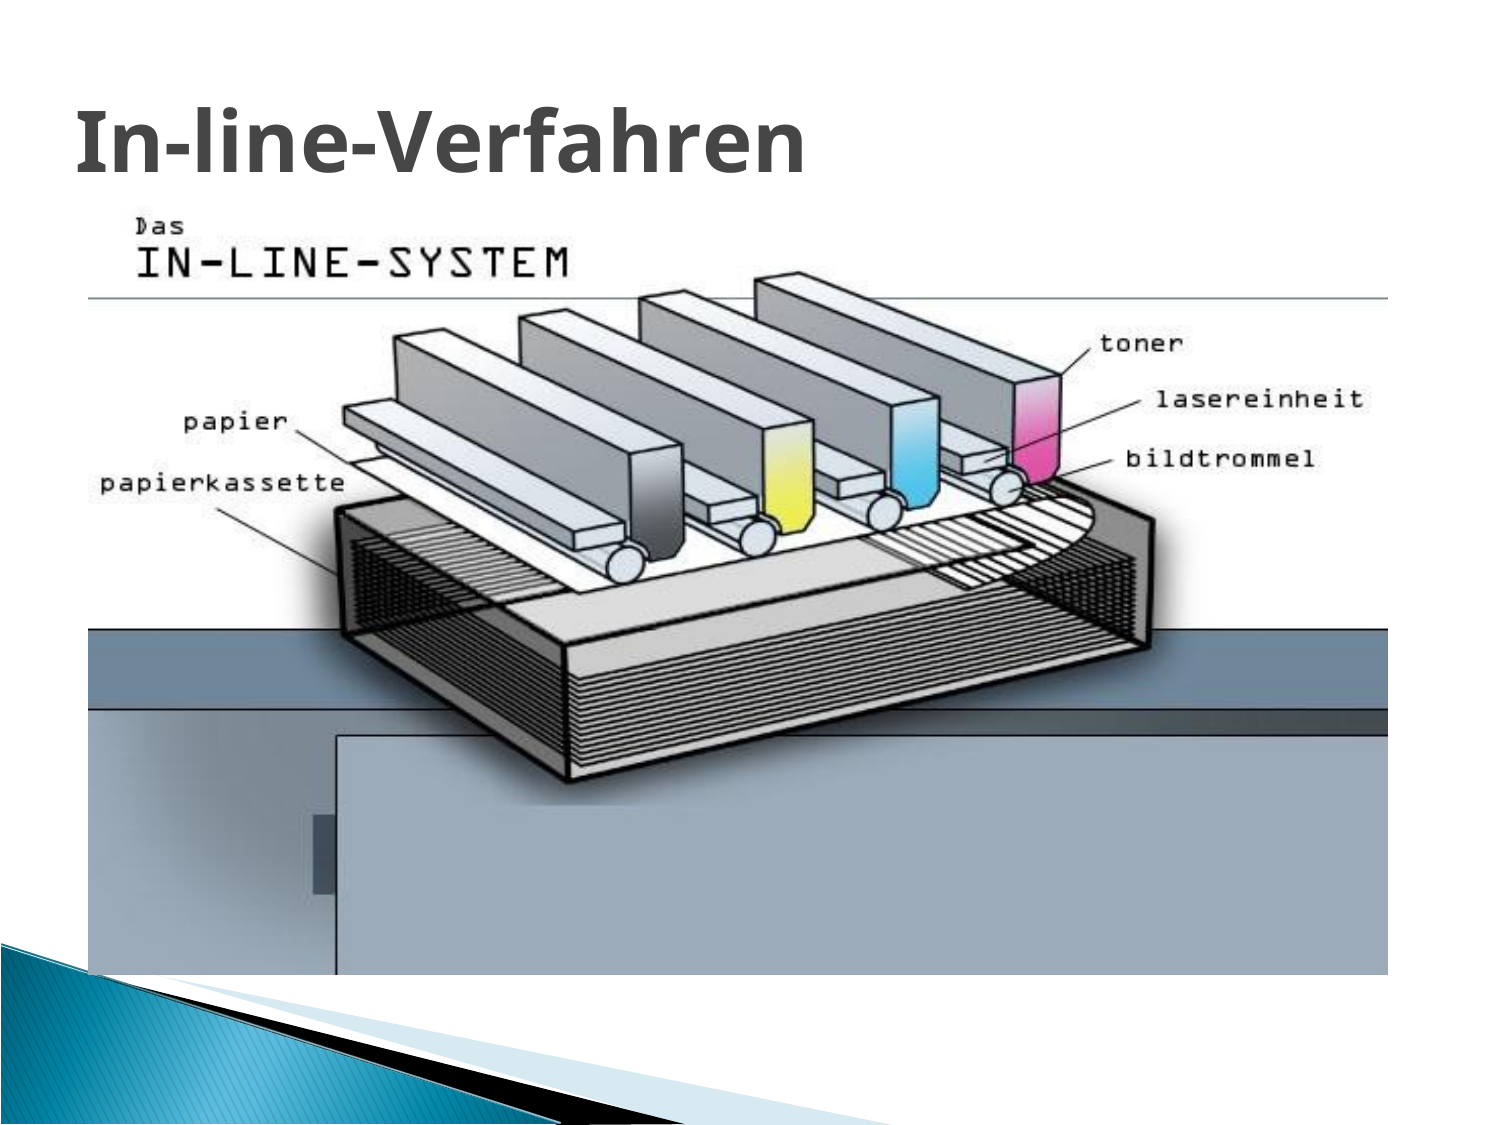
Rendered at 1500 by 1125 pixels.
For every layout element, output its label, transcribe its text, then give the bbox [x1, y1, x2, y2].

picture [0, 177, 1388, 1125]
title In-line-Verfahren [75, 28, 1426, 250]
